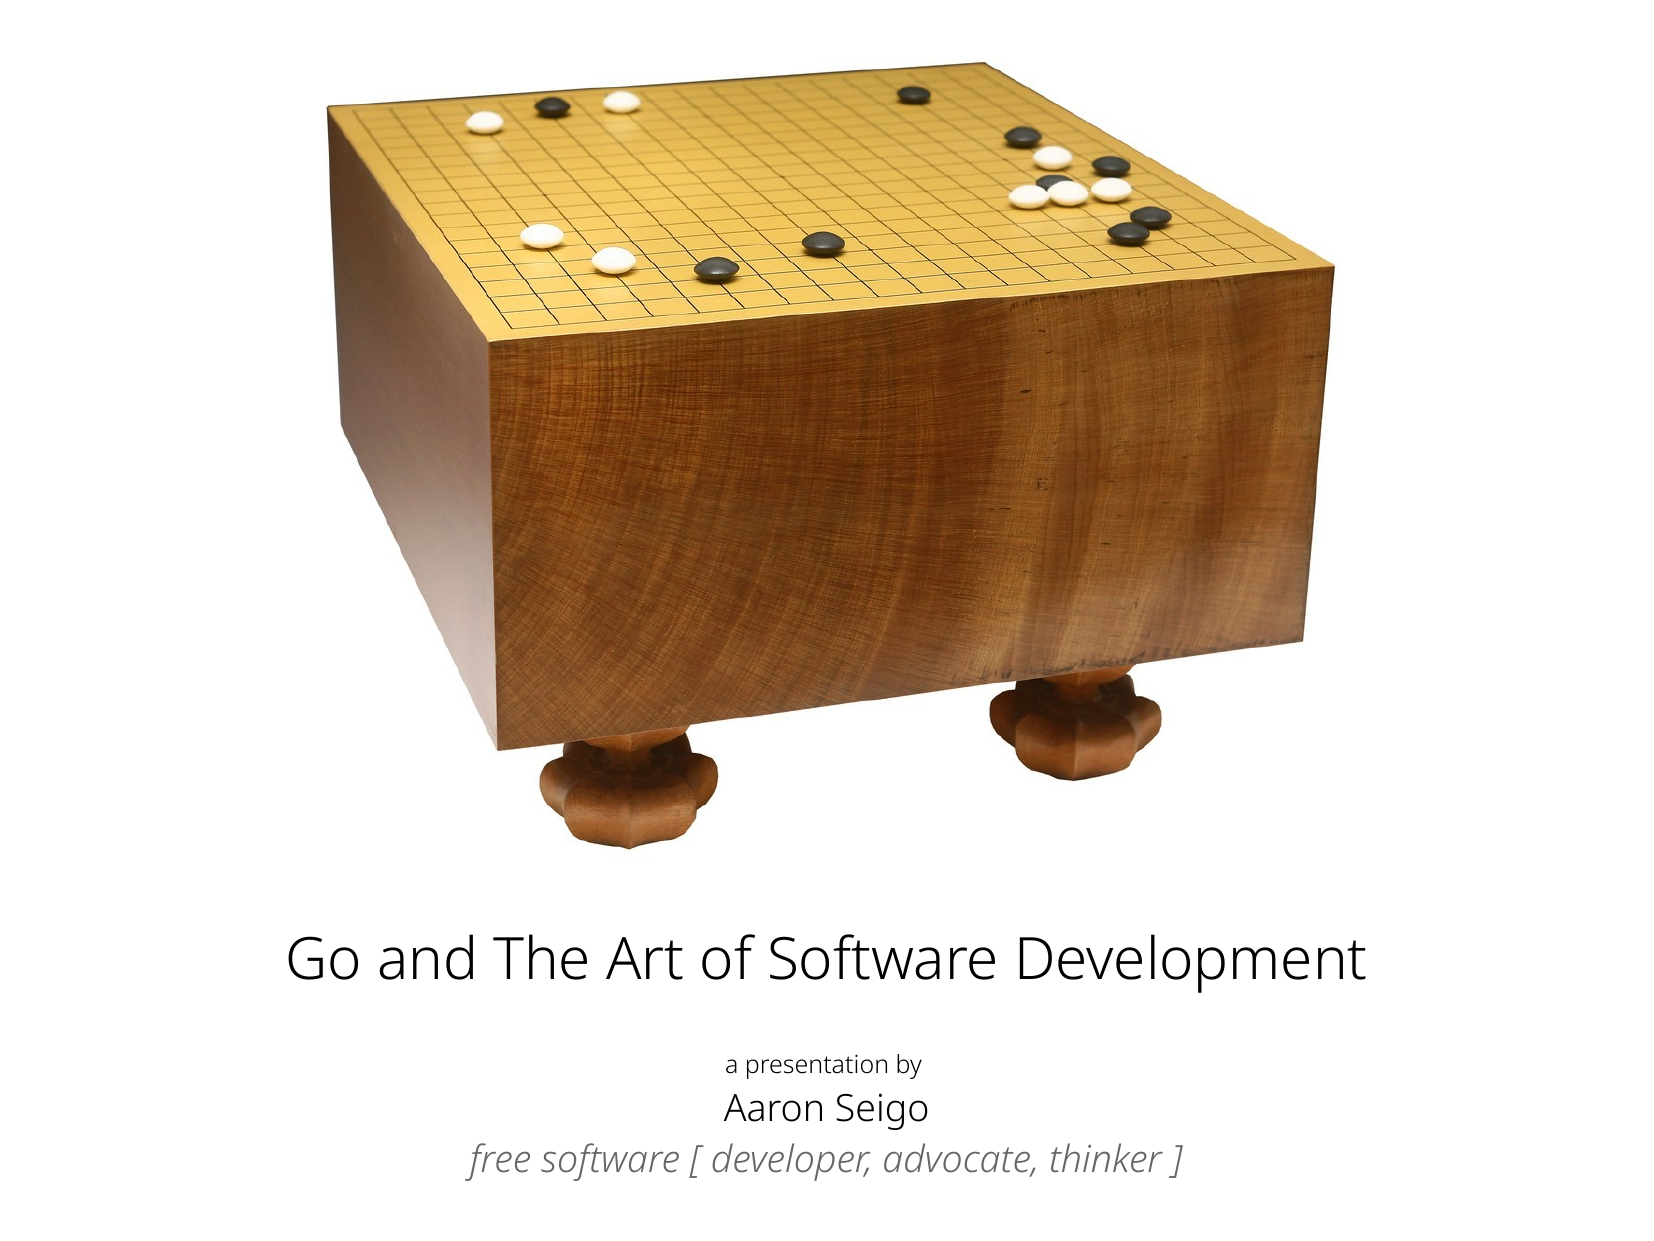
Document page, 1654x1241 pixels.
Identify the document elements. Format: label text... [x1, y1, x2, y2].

text_box Go and The Art of Software Development a presentation by Aaron Seigo free software [ developer, advocate, thinker ] [118, 909, 1536, 1205]
picture [129, 0, 1531, 909]
